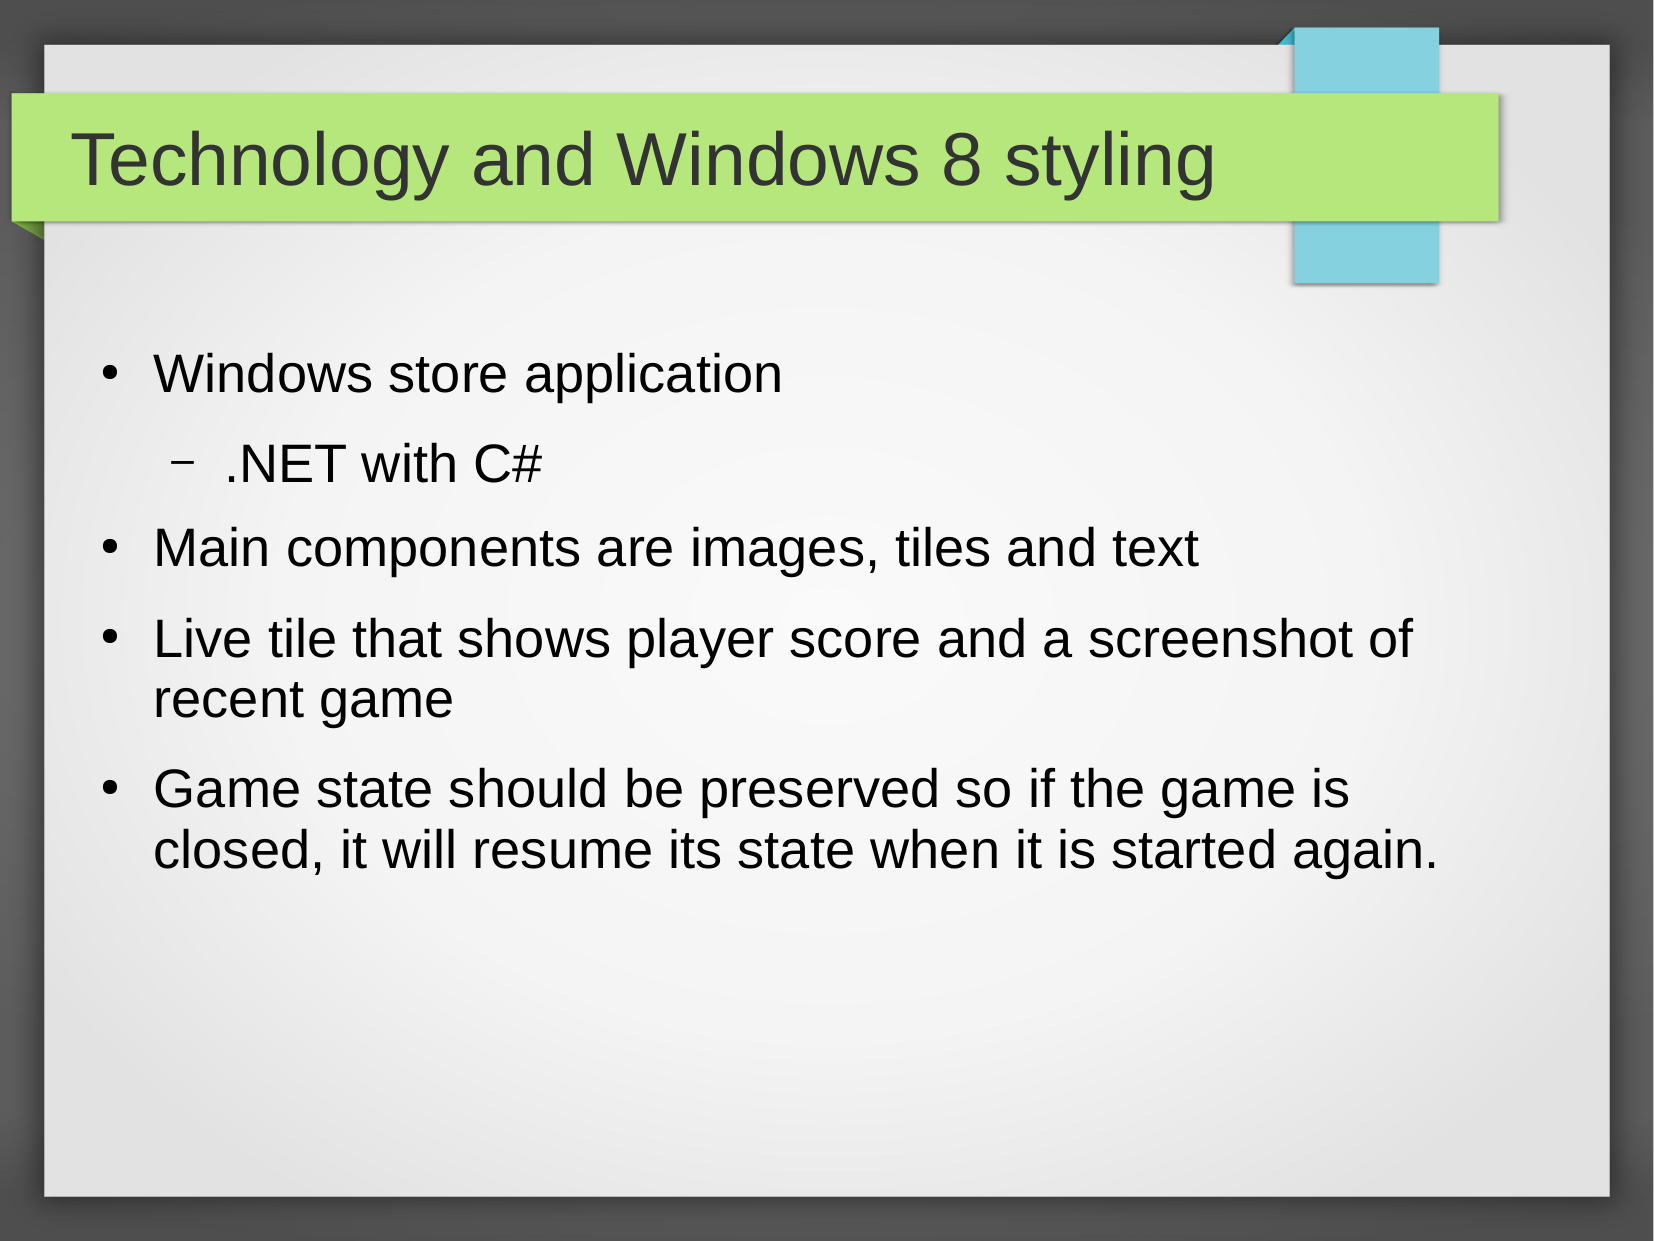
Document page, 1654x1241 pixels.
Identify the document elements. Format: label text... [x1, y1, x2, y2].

title Technology and Windows 8 styling [70, 106, 1229, 213]
picture [0, 0, 1654, 1241]
list Windows store application .NET with C# Main components are images, tiles and text Live tile that shows player score and a screenshot of recent game Game state should be preserved so if the game is closed, it will resume its state when it is started again. [82, 343, 1538, 1063]
